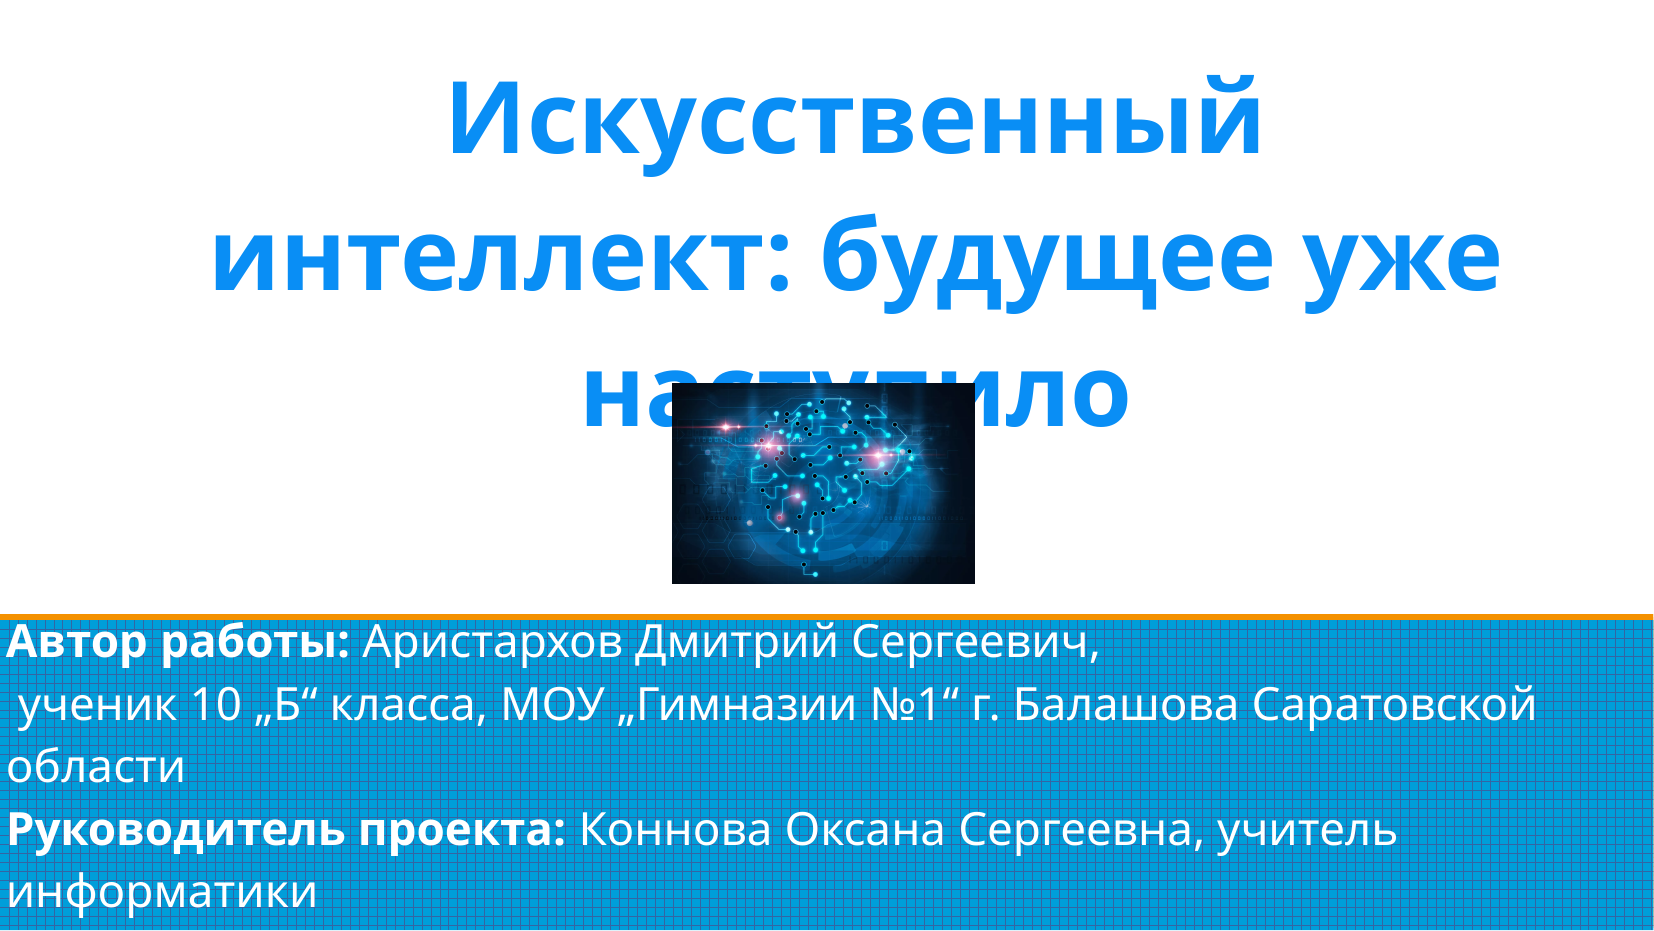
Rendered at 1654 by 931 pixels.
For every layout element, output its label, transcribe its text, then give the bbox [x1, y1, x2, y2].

picture [672, 383, 975, 585]
text_box Искусственный интеллект: будущее уже наступило [177, 59, 1536, 443]
text_box Автор работы: Аристархов Дмитрий Сергеевич, ученик 10 „Б“ класса, МОУ „Гимназии №1“ г. Балашова Саратовской области Руководитель проекта: Коннова Оксана Сергеевна, учитель информатики [0, 615, 1625, 915]
